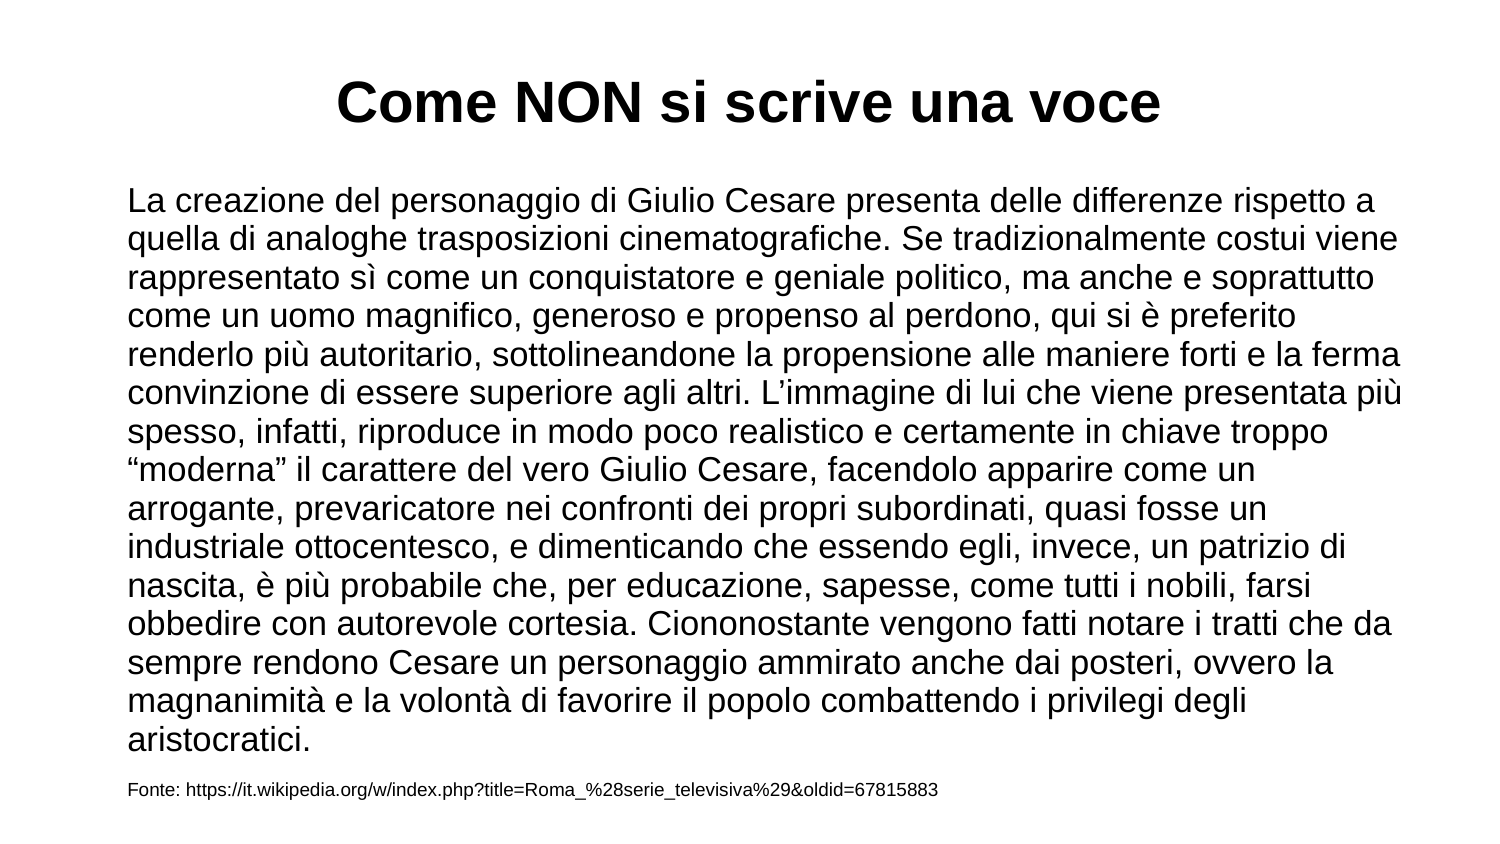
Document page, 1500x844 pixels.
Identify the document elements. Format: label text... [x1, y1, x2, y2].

list La creazione del personaggio di Giulio Cesare presenta delle differenze rispetto a quella di analoghe trasposizioni cinematografiche. Se tradizionalmente costui viene rappresentato sì come un conquistatore e geniale politico, ma anche e soprattutto come un uomo magnifico, generoso e propenso al perdono, qui si è preferito renderlo più autoritario, sottolineandone la propensione alle maniere forti e la ferma convinzione di essere superiore agli altri. L’immagine di lui che viene presentata più spesso, infatti, riproduce in modo poco realistico e certamente in chiave troppo “moderna” il carattere del vero Giulio Cesare, facendolo apparire come un arrogante, prevaricatore nei confronti dei propri subordinati, quasi fosse un industriale ottocentesco, e dimenticando che essendo egli, invece, un patrizio di nascita, è più probabile che, per educazione, sapesse, come tutti i nobili, farsi obbedire con autorevole cortesia. Ciononostante vengono fatti notare i tratti che da sempre rendono Cesare un personaggio ammirato anche dai posteri, ovvero la magnanimità e la volontà di favorire il popolo combattendo i privilegi degli aristocratici. Fonte: https://it.wikipedia.org/w/index.php?title=Roma_%28serie_televisiva%29&oldid=67815883 [73, 180, 1424, 811]
title Come NON si scrive una voce [75, 33, 1425, 175]
